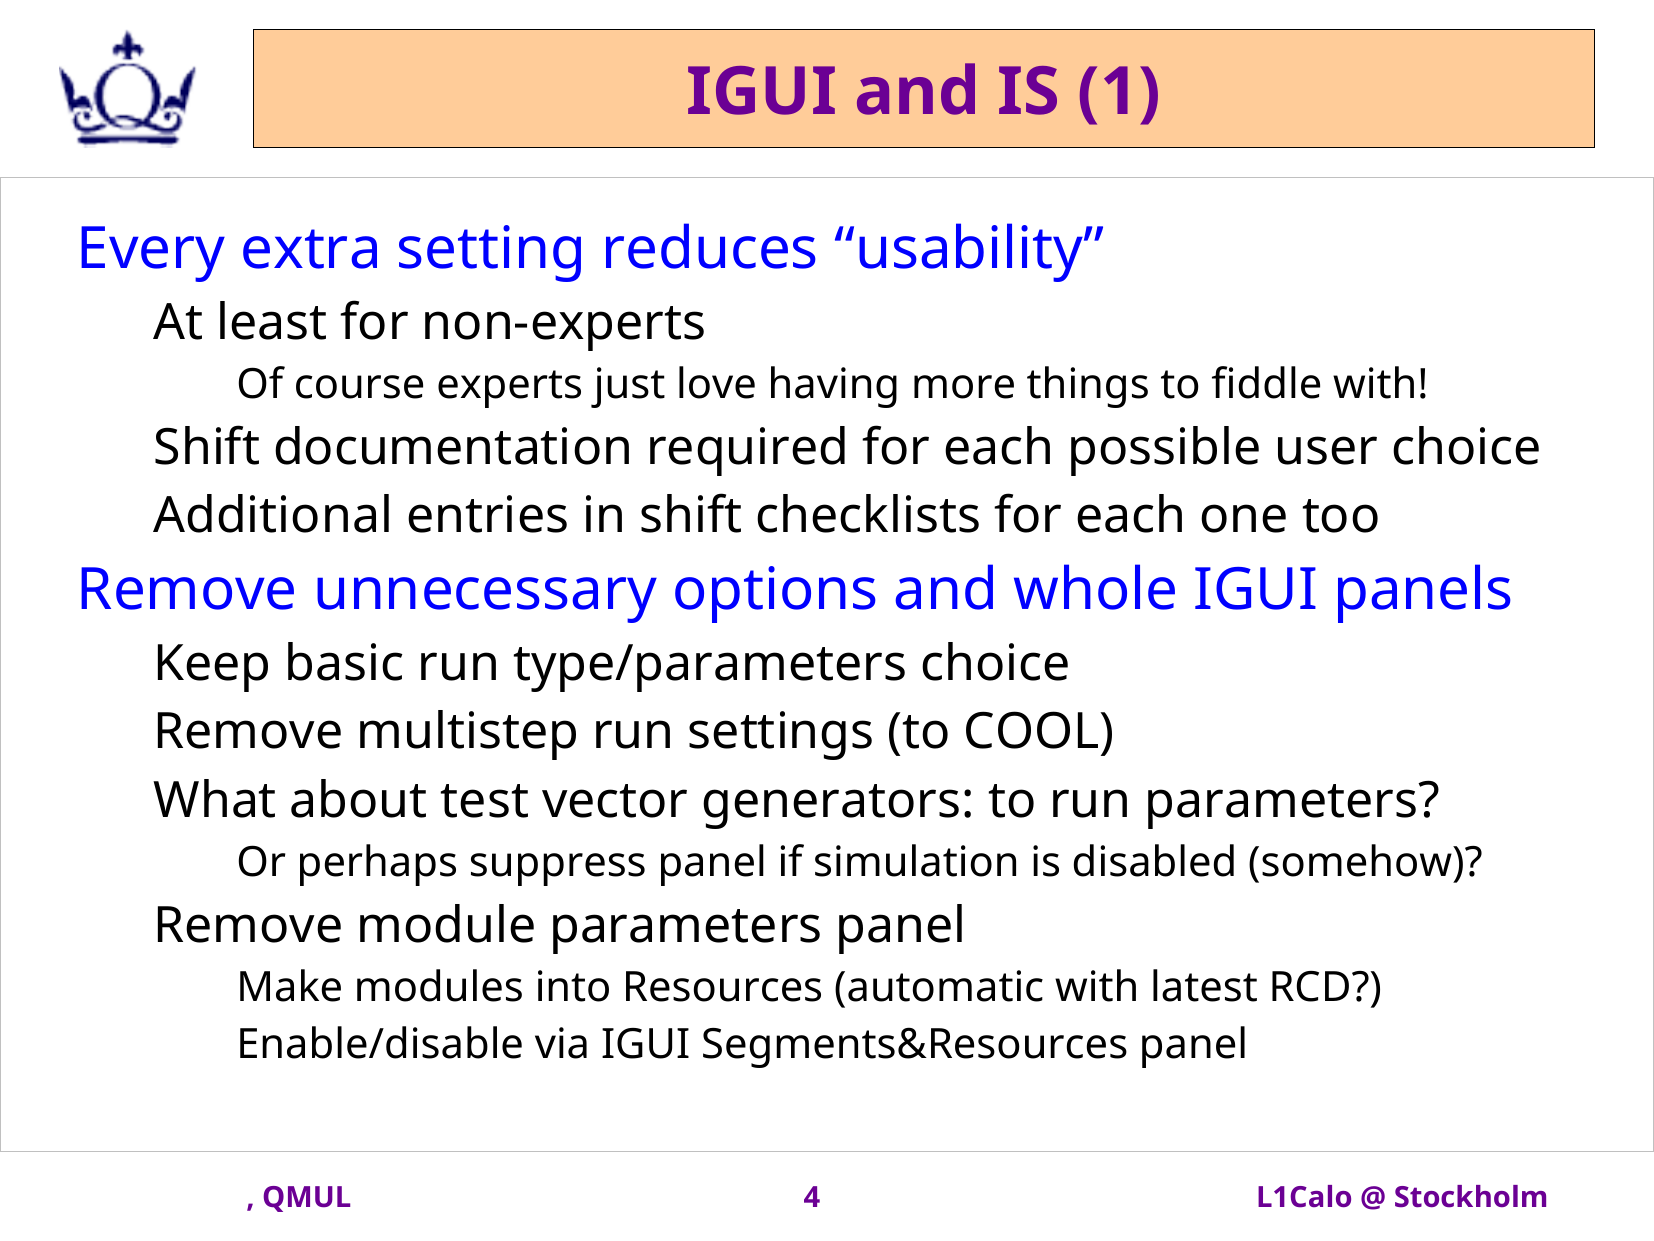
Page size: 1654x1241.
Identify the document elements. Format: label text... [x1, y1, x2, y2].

list Every extra setting reduces “usability” At least for non-experts Of course experts just love having more things to fiddle with! Shift documentation required for each possible user choice Additional entries in shift checklists for each one too Remove unnecessary options and whole IGUI panels Keep basic run type/parameters choice Remove multistep run settings (to COOL) What about test vector generators: to run parameters? Or perhaps suppress panel if simulation is disabled (somehow)? Remove module parameters panel Make modules into Resources (automatic with latest RCD?) Enable/disable via IGUI Segments&Resources panel [59, 206, 1603, 1127]
picture [59, 29, 200, 148]
title IGUI and IS (1) [253, 29, 1595, 148]
